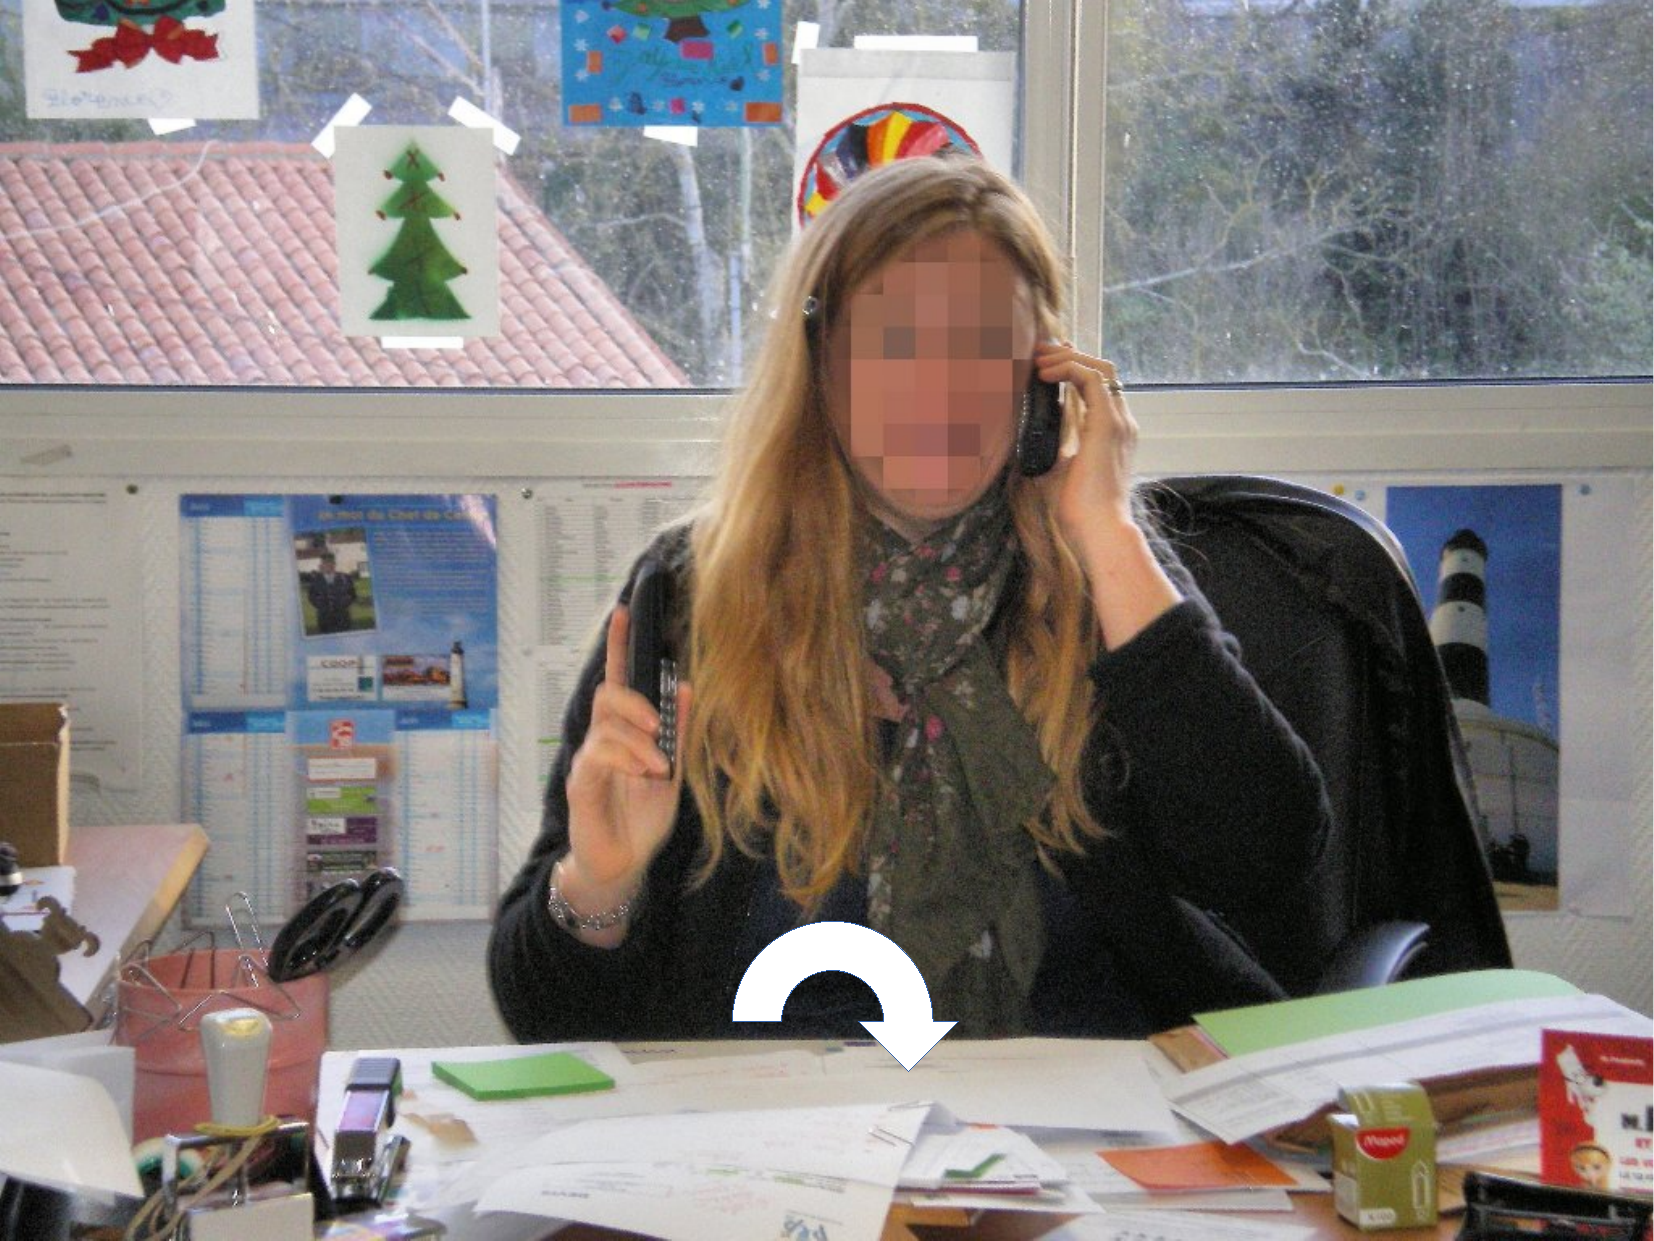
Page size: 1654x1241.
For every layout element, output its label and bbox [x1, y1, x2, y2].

text_box [732, 921, 959, 1072]
picture [0, 0, 1654, 1241]
